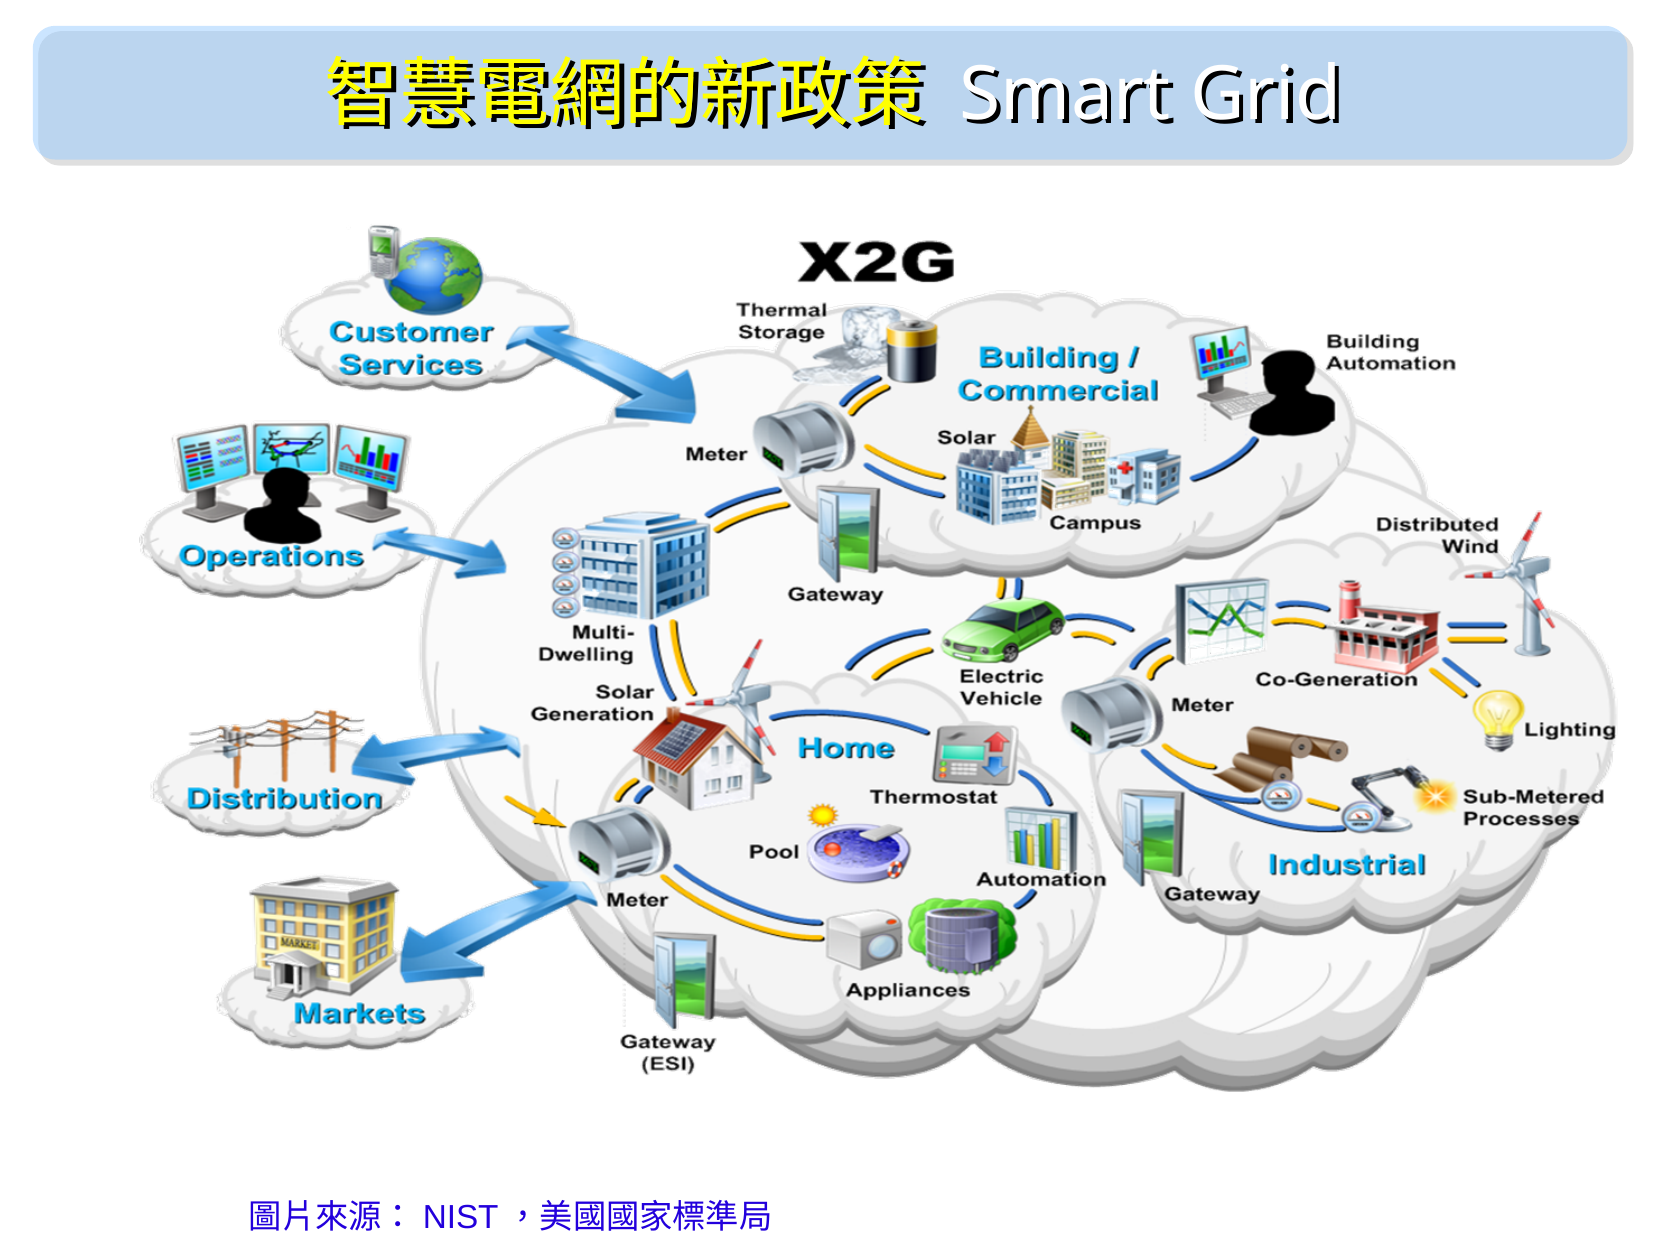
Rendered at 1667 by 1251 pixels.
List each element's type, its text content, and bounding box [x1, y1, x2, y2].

picture [40, 206, 1625, 1093]
title 智慧電網的新政策 Smart Grid [0, 0, 1667, 184]
text_box 圖片來源：NIST，美國國家標準局 [233, 1187, 1510, 1243]
